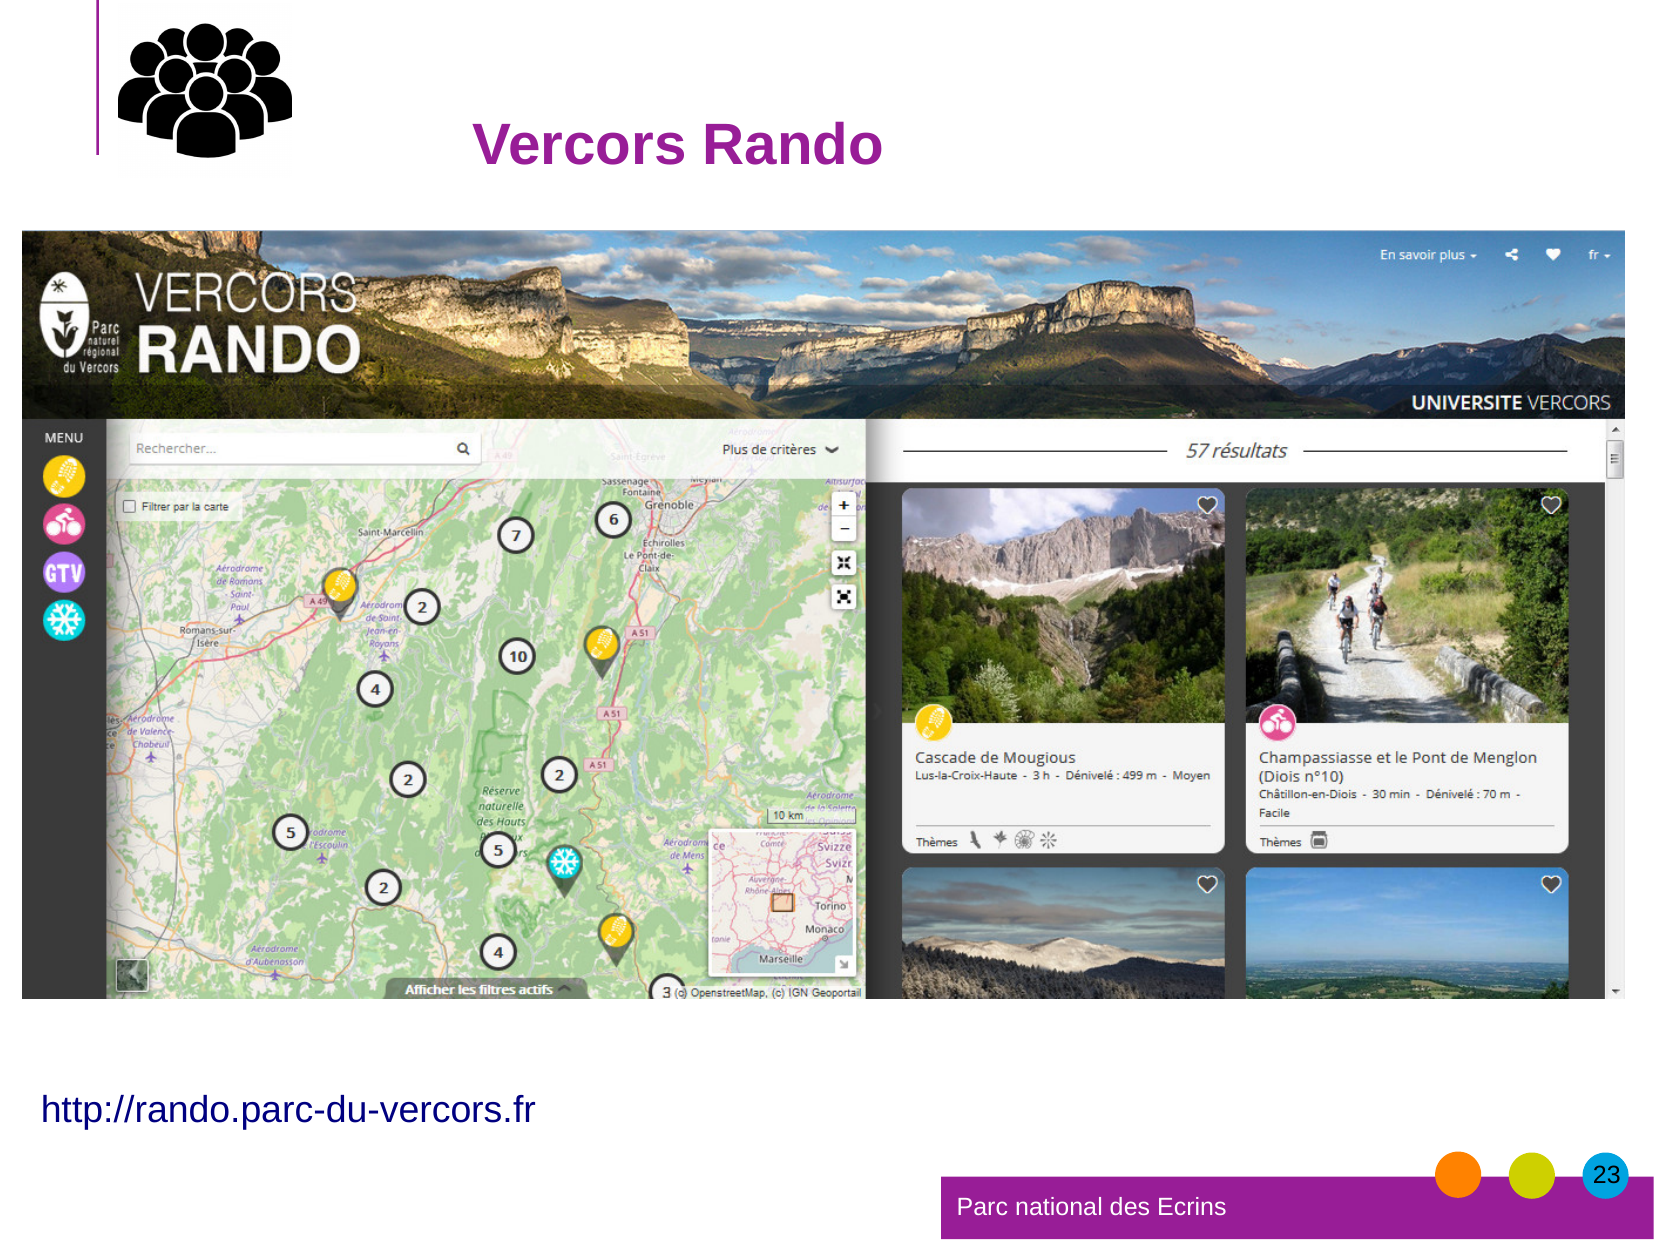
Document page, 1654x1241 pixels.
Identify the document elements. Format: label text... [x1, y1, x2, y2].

picture [118, 3, 292, 178]
picture [22, 230, 1625, 999]
title Vercors Rando [472, 29, 1625, 178]
text_box http://rando.parc-du-vercors.fr [26, 1080, 562, 1138]
